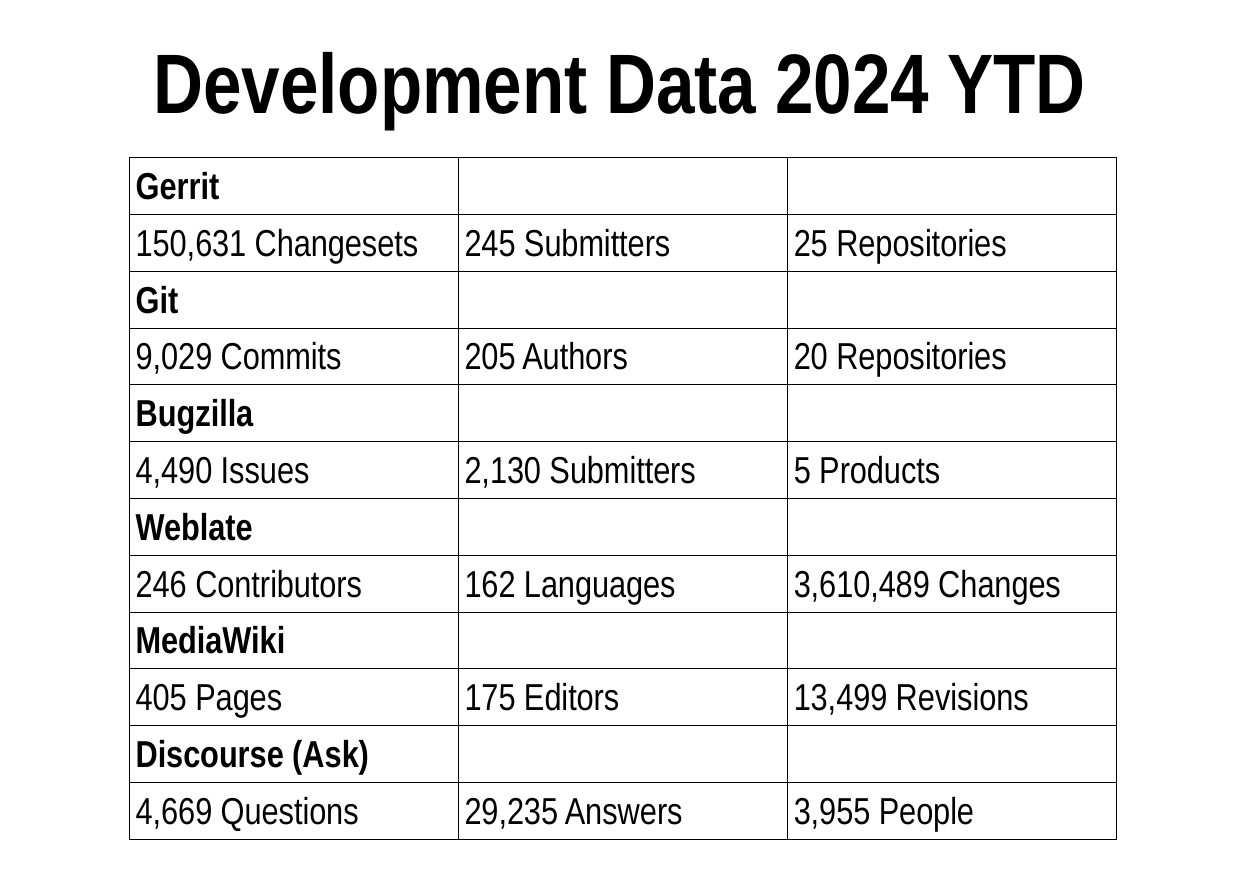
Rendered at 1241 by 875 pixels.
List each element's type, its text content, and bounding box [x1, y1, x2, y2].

table_header [788, 158, 1116, 214]
table_cell Bugzilla [130, 385, 458, 441]
table_cell [459, 272, 787, 328]
table_cell 245 Submitters [459, 215, 787, 271]
table_cell 5 Products [788, 442, 1116, 498]
table_cell 246 Contributors [130, 556, 458, 612]
table_cell [459, 613, 787, 668]
table_cell MediaWiki [130, 613, 458, 668]
table_cell 4,490 Issues [130, 442, 458, 498]
table_cell 4,669 Questions [130, 783, 458, 839]
table_cell Weblate [130, 499, 458, 555]
table_cell [788, 726, 1116, 782]
table_cell Discourse (Ask) [130, 726, 458, 782]
table_cell [459, 726, 787, 782]
table_cell 205 Authors [459, 329, 787, 384]
table_cell 25 Repositories [788, 215, 1116, 271]
table_cell Git [130, 272, 458, 328]
table_cell [788, 385, 1116, 441]
table_cell [788, 499, 1116, 555]
title Development Data 2024 YTD [11, 12, 1229, 155]
table_cell 2,130 Submitters [459, 442, 787, 498]
table_cell 175 Editors [459, 669, 787, 725]
table_cell 20 Repositories [788, 329, 1116, 384]
table_cell [459, 499, 787, 555]
table_header [459, 158, 787, 214]
table_cell 9,029 Commits [130, 329, 458, 384]
table_cell 13,499 Revisions [788, 669, 1116, 725]
table_cell 162 Languages [459, 556, 787, 612]
table_cell 405 Pages [130, 669, 458, 725]
table_cell [788, 272, 1116, 328]
table_cell 3,610,489 Changes [788, 556, 1116, 612]
table_cell [459, 385, 787, 441]
table_cell 3,955 People [788, 783, 1116, 839]
table_header Gerrit [130, 158, 458, 214]
table_cell 29,235 Answers [459, 783, 787, 839]
table_cell [788, 613, 1116, 668]
table_cell 150,631 Changesets [130, 215, 458, 271]
